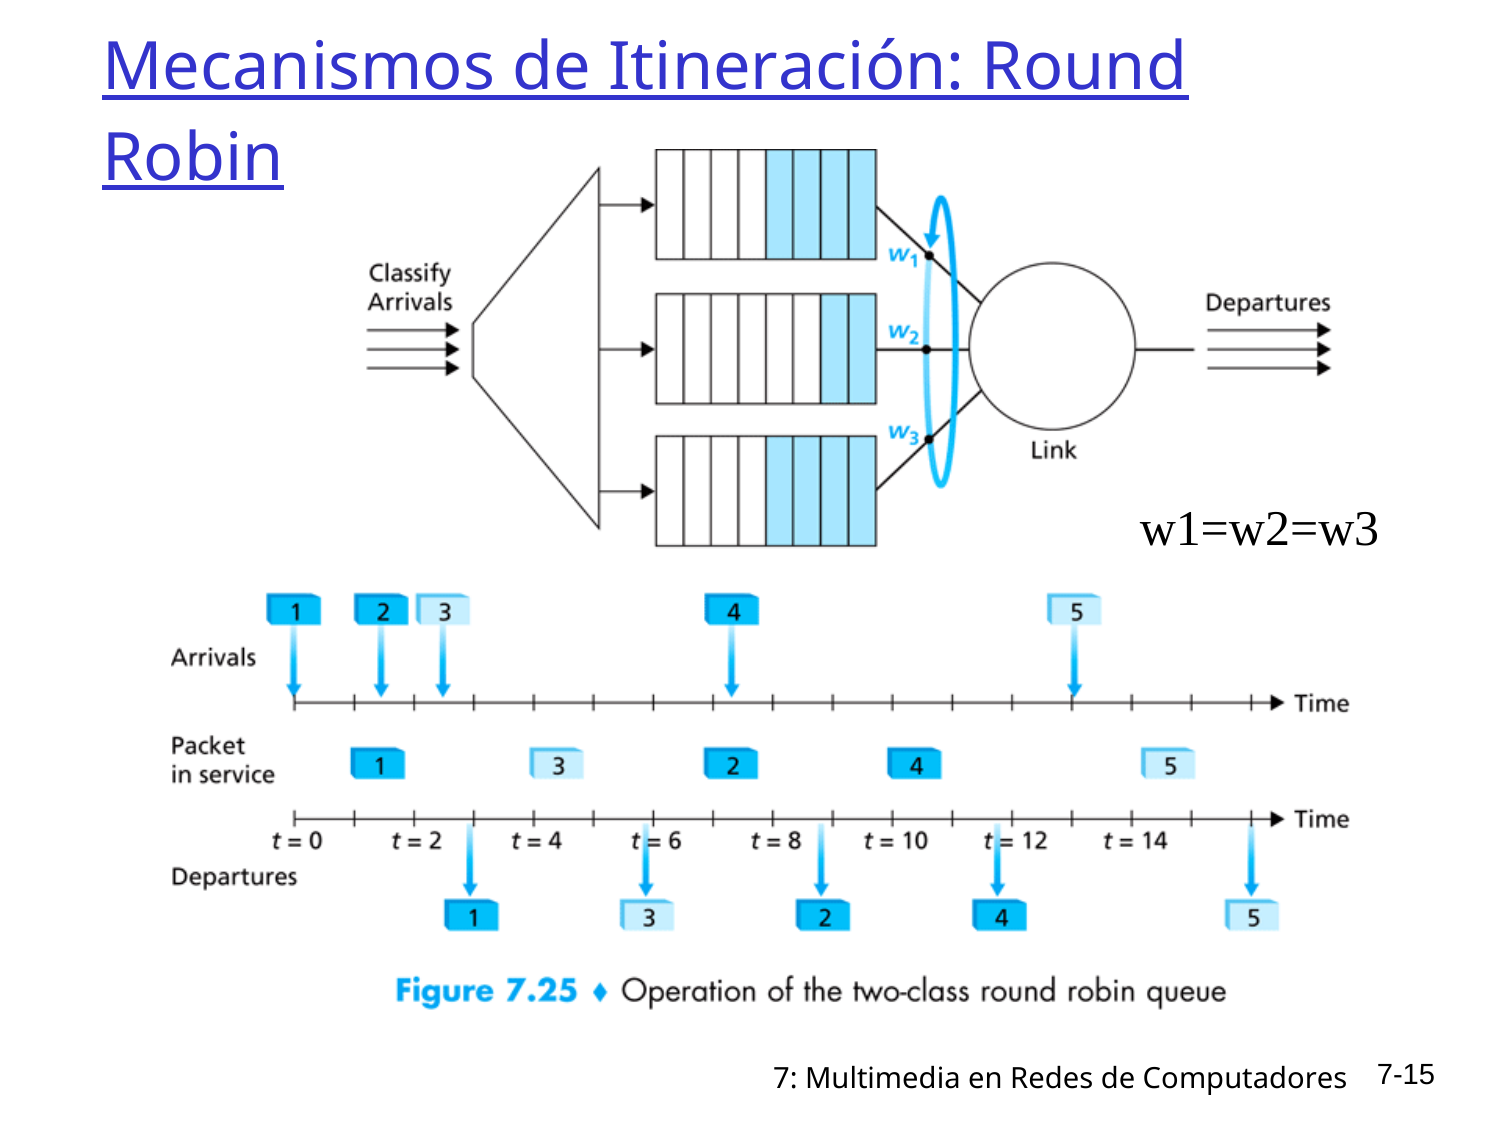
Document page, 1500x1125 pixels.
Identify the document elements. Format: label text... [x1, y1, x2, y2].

title Mecanismos de Itineración: Round Robin [87, 23, 1363, 195]
picture [171, 149, 1351, 1013]
text_box w1=w2=w3 [1125, 487, 1426, 563]
